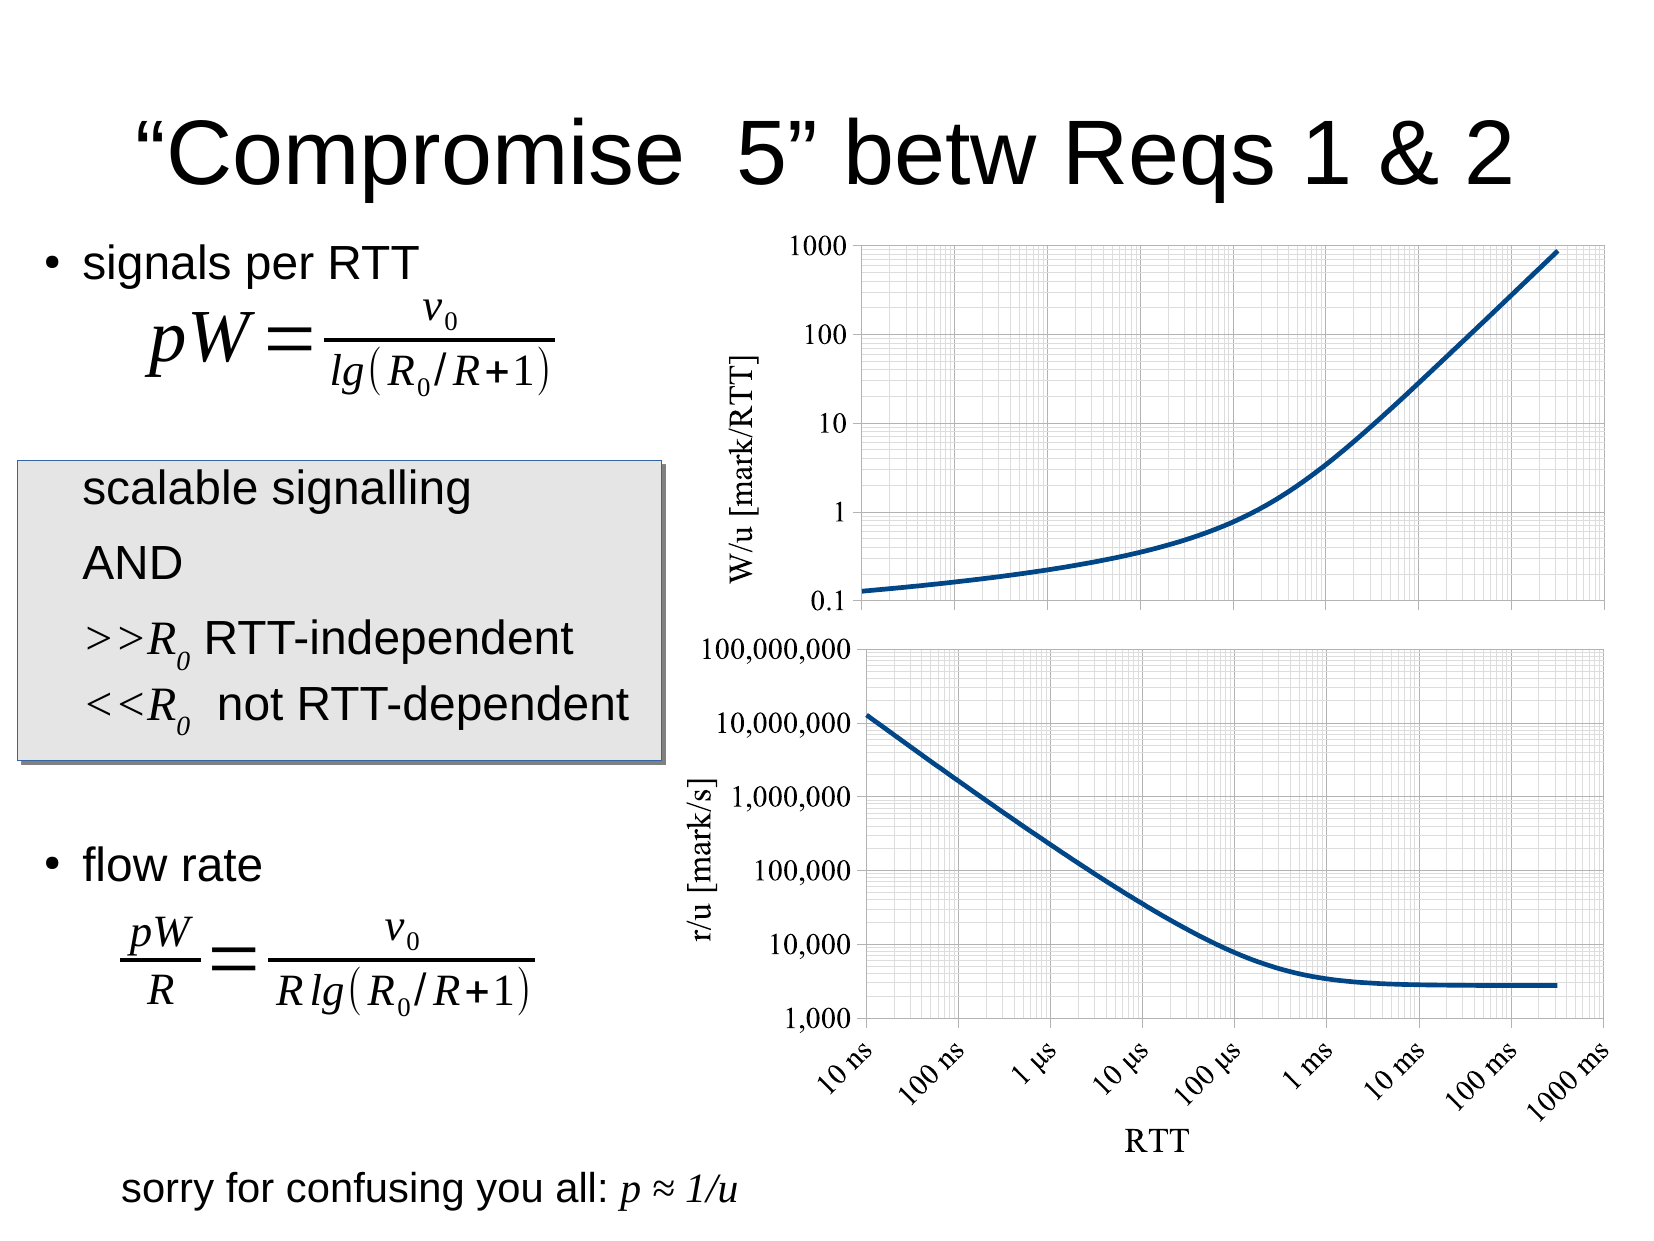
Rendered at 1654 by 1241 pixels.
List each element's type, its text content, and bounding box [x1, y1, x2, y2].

text_box [1312, 459, 1316, 469]
text_box [1011, 397, 1019, 423]
text_box [1234, 432, 1261, 436]
text_box [1092, 293, 1103, 307]
text_box [955, 437, 982, 442]
text_box [1577, 370, 1583, 380]
text_box [1298, 282, 1305, 292]
text_box [1556, 470, 1567, 485]
text_box [1027, 559, 1033, 570]
text_box [1475, 575, 1483, 600]
text_box [1011, 470, 1019, 485]
text_box [1382, 308, 1390, 334]
text_box [1092, 486, 1103, 512]
text_box [1262, 308, 1277, 334]
text_box [1317, 308, 1321, 334]
text_box [1419, 539, 1446, 547]
text_box [1113, 362, 1119, 369]
text_box [1326, 355, 1353, 361]
text_box [1048, 397, 1075, 423]
text_box [918, 443, 926, 449]
text_box [1405, 575, 1409, 600]
text_box [1278, 293, 1288, 307]
text_box [935, 539, 940, 547]
text_box [1556, 344, 1567, 348]
text_box [1491, 539, 1496, 547]
text_box [955, 282, 982, 292]
text_box [1540, 432, 1555, 436]
text_box [1169, 293, 1184, 307]
text_box [1326, 282, 1353, 292]
text_box [890, 432, 906, 436]
text_box [1289, 539, 1297, 547]
text_box [1584, 575, 1589, 600]
text_box [1229, 486, 1233, 512]
text_box [1326, 260, 1353, 265]
text_box [1584, 548, 1589, 558]
text_box [1584, 450, 1589, 458]
text_box [1382, 355, 1390, 361]
text_box [1048, 568, 1075, 574]
text_box [1092, 260, 1103, 265]
text_box [1234, 450, 1261, 458]
text_box [1354, 260, 1370, 265]
text_box [1447, 370, 1462, 380]
text_box [983, 266, 998, 272]
text_box [955, 355, 982, 361]
text_box [1512, 548, 1539, 558]
text_box [935, 559, 940, 574]
text_box [1034, 548, 1038, 558]
text_box [1317, 559, 1321, 574]
text_box [1475, 293, 1483, 307]
text_box [1312, 293, 1316, 307]
text_box [1590, 370, 1595, 380]
text_box [1132, 308, 1136, 334]
text_box [1262, 370, 1277, 380]
text_box [955, 486, 982, 512]
text_box [1399, 293, 1404, 307]
text_box [1213, 370, 1218, 380]
text_box [927, 355, 934, 361]
text_box [1475, 349, 1483, 354]
text_box [1317, 282, 1321, 292]
text_box [862, 575, 889, 588]
text_box [1234, 575, 1261, 600]
text_box [1234, 273, 1261, 281]
text_box [1475, 355, 1483, 361]
text_box [1568, 459, 1576, 469]
text_box [1512, 532, 1539, 538]
text_box [1556, 282, 1567, 292]
text_box [1410, 282, 1414, 292]
text_box [890, 293, 906, 307]
text_box [1104, 282, 1112, 292]
text_box [1011, 559, 1019, 572]
text_box [1011, 293, 1019, 307]
text_box [1169, 397, 1184, 423]
text_box [1289, 490, 1297, 512]
text_box [1213, 308, 1218, 334]
text_box [941, 470, 945, 485]
text_box [1577, 459, 1583, 469]
text_box [1371, 450, 1381, 458]
text_box [1556, 260, 1567, 265]
text_box [1213, 559, 1218, 574]
text_box [1027, 575, 1033, 600]
text_box [1206, 370, 1212, 380]
text_box [1011, 443, 1019, 449]
text_box [1219, 539, 1224, 547]
text_box [1113, 293, 1119, 307]
text_box [1126, 559, 1131, 574]
text_box [1020, 470, 1026, 485]
text_box [1391, 559, 1398, 574]
text_box [1584, 282, 1589, 292]
text_box [1512, 526, 1539, 531]
text_box [935, 450, 940, 458]
text_box [1577, 470, 1583, 485]
text_box [1584, 539, 1589, 547]
text_box [1600, 575, 1604, 600]
text_box [907, 282, 917, 292]
text_box [1169, 450, 1184, 458]
text_box [1410, 486, 1414, 512]
text_box [1289, 532, 1297, 538]
text_box [1463, 437, 1474, 442]
text_box [1326, 397, 1353, 423]
text_box [1020, 539, 1026, 547]
text_box [1213, 397, 1218, 423]
text_box [1126, 459, 1131, 469]
text_box [17, 460, 31, 761]
text_box [1568, 539, 1576, 547]
text_box [1185, 370, 1196, 380]
text_box [1371, 293, 1381, 307]
text_box [918, 470, 926, 485]
text_box [999, 355, 1010, 361]
text_box [1076, 308, 1091, 334]
text_box [1419, 370, 1427, 378]
text_box [1475, 437, 1483, 442]
text_box [1475, 450, 1483, 458]
text_box [1120, 397, 1125, 423]
text_box [1447, 437, 1462, 442]
text_box [1104, 273, 1112, 281]
text_box [1568, 362, 1576, 369]
text_box [1113, 397, 1119, 423]
text_box [862, 459, 889, 469]
text_box [1011, 526, 1019, 531]
text_box [1584, 559, 1589, 574]
text_box [1405, 470, 1409, 485]
text_box [1491, 559, 1496, 574]
text_box [1132, 470, 1136, 485]
text_box [955, 397, 982, 423]
text_box [1584, 486, 1589, 512]
text_box [1410, 548, 1414, 558]
text_box [1185, 443, 1196, 449]
text_box [999, 362, 1010, 369]
text_box [1039, 575, 1043, 600]
text_box [1197, 370, 1205, 380]
text_box [1317, 397, 1321, 423]
text_box [1141, 293, 1168, 307]
text_box [1169, 437, 1184, 442]
text_box [1371, 459, 1381, 469]
text_box [946, 548, 950, 558]
text_box [1104, 260, 1112, 265]
text_box [1039, 308, 1043, 334]
text_box [1141, 273, 1168, 281]
text_box [1371, 381, 1381, 396]
text_box [1132, 559, 1136, 574]
text_box [1185, 432, 1196, 436]
text_box [1590, 559, 1595, 574]
text_box [1141, 437, 1168, 442]
text_box [1229, 548, 1233, 558]
text_box [1391, 486, 1398, 512]
text_box [1410, 559, 1414, 574]
text_box [1326, 526, 1353, 531]
text_box [1169, 362, 1184, 369]
text_box [1371, 521, 1381, 525]
text_box [1076, 370, 1091, 380]
text_box [1491, 470, 1496, 485]
text_box [1185, 339, 1196, 343]
text_box [1391, 470, 1398, 485]
text_box [1092, 381, 1103, 396]
text_box [1447, 308, 1462, 334]
text_box [1278, 432, 1288, 436]
text_box [1491, 273, 1496, 281]
text_box [935, 459, 940, 469]
text_box [1556, 521, 1567, 525]
text_box [1092, 532, 1103, 538]
text_box [1104, 381, 1112, 396]
text_box [1540, 293, 1555, 307]
text_box [918, 293, 926, 307]
text_box [1371, 370, 1381, 380]
text_box [1169, 339, 1184, 343]
text_box [1568, 266, 1576, 272]
text_box [1278, 362, 1288, 369]
text_box [999, 397, 1010, 423]
text_box [1326, 381, 1353, 396]
text_box [1371, 349, 1381, 354]
text_box [946, 308, 950, 334]
text_box [1371, 539, 1381, 547]
text_box [1229, 370, 1233, 380]
text_box [1399, 539, 1404, 547]
text_box [1410, 575, 1414, 600]
text_box [1262, 539, 1277, 547]
text_box [1447, 559, 1462, 574]
text_box [1278, 370, 1288, 380]
text_box [1234, 370, 1261, 380]
text_box [1262, 437, 1277, 442]
text_box [1484, 470, 1490, 485]
text_box [1382, 414, 1390, 423]
text_box [1463, 266, 1474, 272]
text_box [1475, 548, 1483, 558]
text_box [1092, 349, 1103, 354]
text_box [1298, 443, 1305, 449]
text_box [1568, 381, 1576, 396]
text_box [1419, 308, 1446, 334]
text_box [1234, 548, 1261, 558]
text_box [1371, 308, 1381, 334]
text_box [1556, 432, 1567, 436]
text_box [1113, 282, 1119, 292]
text_box [1484, 381, 1490, 396]
text_box [1034, 470, 1038, 485]
text_box [1512, 450, 1539, 458]
text_box [1076, 548, 1091, 558]
text_box [1120, 381, 1125, 396]
text_box [1169, 355, 1184, 361]
text_box [907, 486, 917, 512]
text_box [907, 432, 917, 436]
text_box [1484, 282, 1490, 292]
text_box [983, 548, 998, 558]
text_box [1354, 397, 1370, 423]
text_box [1104, 470, 1112, 485]
text_box [927, 532, 934, 538]
text_box [1306, 282, 1311, 292]
text_box [1371, 526, 1381, 531]
text_box [1289, 355, 1297, 361]
text_box [1475, 559, 1483, 574]
text_box [1475, 370, 1483, 380]
text_box [1113, 308, 1119, 334]
text_box [1048, 370, 1075, 380]
text_box [1419, 293, 1446, 307]
text_box [1289, 362, 1297, 369]
text_box [983, 432, 998, 436]
text_box [1289, 548, 1297, 558]
text_box [983, 486, 998, 512]
text_box [983, 344, 998, 348]
text_box [1141, 532, 1168, 538]
text_box [1141, 548, 1168, 558]
text_box [1306, 548, 1311, 558]
text_box [1405, 282, 1409, 292]
text_box [955, 521, 982, 525]
text_box [1447, 532, 1462, 538]
text_box [1556, 459, 1567, 469]
text_box [1034, 575, 1038, 600]
text_box [1590, 273, 1595, 281]
text_box [890, 370, 906, 380]
text_box [1326, 266, 1353, 272]
text_box [1497, 309, 1502, 334]
text_box [1371, 397, 1381, 422]
text_box [1185, 308, 1196, 334]
text_box [1076, 575, 1091, 600]
text_box [1326, 575, 1353, 600]
text_box [1185, 532, 1196, 537]
text_box [1306, 381, 1311, 396]
text_box [1262, 459, 1277, 469]
text_box [1169, 260, 1184, 265]
text_box [1371, 282, 1381, 292]
text_box [1568, 355, 1576, 361]
text_box [1463, 308, 1474, 334]
text_box [862, 308, 889, 334]
text_box [1169, 548, 1184, 558]
text_box [1278, 575, 1288, 600]
text_box [1298, 362, 1305, 369]
text_box [1262, 559, 1277, 574]
text_box [1213, 273, 1218, 281]
text_box [1540, 459, 1555, 469]
text_box [918, 532, 926, 538]
text_box [1298, 273, 1305, 281]
text_box [1020, 370, 1026, 380]
text_box [1405, 548, 1409, 558]
text_box [1391, 370, 1398, 380]
text_box [1213, 381, 1218, 396]
text_box [1590, 397, 1595, 423]
text_box [1229, 575, 1233, 600]
text_box [1185, 273, 1196, 281]
text_box [1027, 362, 1033, 369]
text_box [1419, 575, 1446, 600]
text_box [927, 397, 934, 423]
text_box [1475, 459, 1483, 469]
text_box [1568, 397, 1576, 423]
text_box [1206, 559, 1212, 574]
text_box [1262, 450, 1277, 458]
text_box [1371, 548, 1381, 558]
text_box [1600, 308, 1604, 334]
text_box [1391, 575, 1398, 600]
text_box [1326, 273, 1353, 281]
text_box [1371, 273, 1381, 281]
text_box [1491, 370, 1496, 380]
text_box [1048, 381, 1075, 396]
text_box [1317, 381, 1321, 396]
text_box [1234, 260, 1261, 265]
text_box [1141, 349, 1168, 354]
text_box [1410, 459, 1414, 469]
text_box [862, 282, 889, 292]
text_box [1278, 496, 1288, 512]
text_box [1076, 566, 1091, 574]
text_box [1169, 526, 1184, 531]
text_box [1447, 260, 1462, 265]
text_box [1512, 559, 1539, 574]
text_box [862, 437, 889, 442]
text_box [1141, 470, 1168, 485]
text_box [1298, 486, 1305, 512]
text_box [1020, 486, 1026, 512]
text_box [1354, 470, 1370, 485]
text_box [1391, 450, 1398, 458]
text_box [1491, 575, 1496, 600]
text_box [941, 381, 945, 396]
text_box [927, 443, 934, 449]
text_box [1092, 266, 1103, 272]
text_box [1540, 282, 1555, 292]
text_box [935, 282, 940, 292]
text_box [1577, 548, 1583, 558]
text_box [983, 355, 998, 361]
text_box [1120, 308, 1125, 334]
text_box [1568, 450, 1576, 458]
text_box [1382, 459, 1390, 469]
chart [112, 900, 544, 1022]
text_box [1206, 548, 1212, 558]
text_box [907, 273, 917, 281]
text_box [1185, 397, 1196, 423]
text_box [1197, 260, 1205, 265]
text_box [1556, 397, 1567, 423]
text_box [1048, 293, 1075, 307]
text_box [1206, 362, 1212, 369]
text_box [1169, 532, 1184, 538]
text_box [1234, 532, 1261, 538]
text_box [1185, 575, 1196, 600]
text_box [1185, 344, 1196, 348]
text_box [1092, 563, 1103, 574]
text_box [1382, 539, 1390, 547]
text_box [941, 370, 945, 380]
text_box sorry for confusing you all: p ≈ 1/u [106, 1157, 780, 1226]
text_box [999, 381, 1010, 396]
text_box [983, 273, 998, 281]
text_box [862, 344, 889, 348]
text_box [1234, 539, 1261, 547]
text_box [1512, 266, 1537, 272]
text_box [1076, 339, 1091, 343]
text_box [1289, 370, 1297, 380]
text_box [1405, 381, 1409, 391]
text_box [1278, 443, 1288, 449]
text_box [1235, 521, 1261, 525]
text_box [1092, 521, 1103, 525]
text_box [1132, 381, 1136, 396]
text_box [1289, 526, 1297, 531]
text_box [1491, 397, 1496, 423]
text_box [1354, 344, 1370, 348]
text_box [890, 273, 906, 281]
text_box [1354, 349, 1370, 354]
text_box [1076, 459, 1091, 469]
text_box [1197, 539, 1205, 547]
text_box [918, 486, 926, 512]
text_box [1391, 381, 1398, 396]
text_box [1278, 339, 1288, 343]
text_box [1382, 381, 1390, 396]
text_box [1234, 293, 1261, 307]
text_box [946, 397, 950, 423]
text_box [1512, 575, 1539, 600]
text_box [1219, 282, 1224, 292]
text_box [1391, 548, 1398, 558]
text_box [1020, 576, 1026, 600]
text_box [941, 559, 945, 574]
text_box [1197, 349, 1205, 354]
text_box [1092, 370, 1103, 380]
text_box [983, 260, 998, 265]
text_box [1419, 437, 1446, 442]
text_box [1234, 526, 1261, 531]
text_box [1475, 539, 1483, 547]
text_box [1371, 355, 1381, 361]
text_box [1463, 548, 1474, 558]
text_box [1104, 532, 1112, 538]
text_box [1556, 339, 1567, 343]
text_box [1371, 362, 1381, 369]
text_box [1034, 397, 1038, 423]
text_box [1447, 470, 1462, 485]
text_box [862, 266, 889, 272]
text_box [999, 548, 1010, 558]
text_box [1568, 308, 1576, 334]
text_box [1011, 355, 1019, 361]
text_box [1463, 381, 1474, 396]
text_box [907, 589, 917, 600]
text_box [1289, 293, 1297, 307]
text_box [1503, 548, 1507, 558]
text_box [1039, 381, 1043, 396]
text_box [1229, 308, 1233, 334]
text_box [1197, 470, 1205, 485]
text_box [955, 308, 982, 334]
text_box [1419, 397, 1446, 423]
text_box [1298, 575, 1305, 600]
text_box [1262, 282, 1277, 292]
text_box [1278, 521, 1288, 525]
text_box [1463, 526, 1474, 531]
text_box [1011, 273, 1019, 281]
text_box [1219, 450, 1224, 458]
text_box [1104, 459, 1112, 469]
text_box [999, 437, 1010, 442]
text_box [1197, 575, 1205, 600]
text_box [1132, 459, 1136, 469]
text_box [955, 450, 982, 458]
text_box [1020, 308, 1026, 334]
text_box [1120, 450, 1125, 458]
text_box [1568, 526, 1576, 531]
text_box [890, 344, 906, 348]
text_box [1497, 539, 1502, 547]
text_box [1289, 470, 1297, 485]
text_box [1463, 486, 1474, 512]
text_box [1092, 437, 1103, 442]
text_box [1020, 559, 1026, 571]
text_box [1371, 532, 1381, 538]
text_box [1011, 486, 1019, 512]
text_box [1512, 260, 1539, 265]
text_box [1306, 486, 1311, 512]
text_box [1185, 349, 1196, 354]
text_box [1262, 532, 1277, 538]
text_box [1262, 344, 1277, 348]
text_box [1169, 470, 1184, 485]
text_box [1491, 293, 1496, 307]
text_box [890, 559, 906, 574]
text_box [1076, 526, 1091, 531]
text_box [1020, 362, 1026, 369]
text_box [1197, 450, 1205, 458]
text_box [1278, 459, 1288, 469]
text_box [1540, 381, 1555, 396]
text_box [1371, 260, 1381, 265]
text_box [1132, 486, 1136, 512]
text_box [1454, 349, 1462, 354]
text_box [941, 282, 945, 292]
text_box [1197, 459, 1205, 469]
text_box [1590, 486, 1595, 512]
text_box [1354, 273, 1370, 281]
text_box [1584, 470, 1589, 485]
text_box [1011, 381, 1019, 396]
text_box [890, 459, 906, 469]
text_box [1197, 486, 1205, 512]
text_box [1419, 548, 1446, 558]
text_box [1312, 370, 1316, 380]
text_box [1354, 450, 1370, 458]
text_box [1234, 486, 1261, 512]
text_box [1354, 575, 1370, 600]
text_box [1229, 470, 1233, 485]
text_box [1568, 273, 1576, 281]
text_box [1584, 381, 1589, 396]
text_box [1262, 273, 1277, 281]
text_box [1354, 459, 1370, 469]
text_box [983, 443, 998, 449]
text_box [1419, 521, 1446, 525]
text_box [1048, 539, 1075, 547]
text_box [1540, 548, 1555, 558]
text_box [941, 586, 945, 600]
text_box [999, 521, 1010, 525]
text_box [955, 266, 982, 272]
text_box [1206, 575, 1212, 600]
text_box [1104, 293, 1112, 307]
text_box [983, 282, 998, 292]
text_box [1540, 273, 1555, 281]
text_box [1354, 370, 1370, 380]
text_box [1306, 559, 1311, 574]
title “Compromise 5” betw Reqs 1 & 2 [82, 49, 1571, 257]
text_box [1556, 575, 1567, 600]
text_box [1382, 548, 1390, 558]
text_box [955, 432, 982, 436]
text_box [1577, 397, 1583, 423]
text_box [1382, 362, 1390, 369]
text_box [1197, 362, 1205, 369]
text_box [1206, 273, 1212, 281]
text_box [1491, 282, 1496, 292]
text_box [1584, 273, 1589, 281]
text_box [1141, 559, 1168, 574]
text_box [1048, 260, 1075, 265]
text_box [918, 575, 926, 583]
text_box [1475, 397, 1483, 423]
text_box [1512, 443, 1539, 449]
text_box [1590, 308, 1595, 334]
text_box [1262, 381, 1277, 396]
text_box [1568, 260, 1576, 265]
text_box [1141, 282, 1168, 292]
text_box [1540, 559, 1555, 574]
text_box [1120, 539, 1125, 547]
text_box [1484, 362, 1490, 369]
text_box [1141, 575, 1168, 600]
text_box [918, 370, 926, 380]
text_box [1113, 273, 1119, 281]
text_box [918, 355, 926, 361]
text_box [1475, 266, 1483, 272]
text_box [1076, 432, 1091, 436]
text_box [1229, 459, 1233, 469]
text_box [1317, 486, 1321, 512]
text_box [907, 532, 917, 538]
text_box [1113, 370, 1119, 380]
text_box [1463, 432, 1474, 436]
text_box [1034, 381, 1038, 396]
text_box [1556, 539, 1567, 547]
text_box [1577, 362, 1583, 369]
text_box [1011, 450, 1019, 458]
text_box [1020, 293, 1026, 307]
text_box [1512, 282, 1520, 290]
text_box [1039, 282, 1043, 292]
text_box [862, 470, 889, 485]
text_box [1298, 548, 1305, 558]
text_box [1076, 355, 1091, 361]
text_box [1312, 575, 1316, 600]
text_box [1463, 397, 1474, 423]
text_box [1298, 539, 1305, 547]
text_box [862, 539, 889, 547]
text_box [999, 293, 1010, 307]
text_box [1076, 443, 1091, 449]
text_box [1185, 355, 1196, 361]
text_box [1410, 397, 1414, 423]
text_box [1556, 437, 1567, 442]
text_box [927, 381, 934, 396]
text_box [1278, 548, 1288, 558]
text_box [1382, 559, 1390, 574]
text_box [1141, 339, 1168, 343]
text_box [1399, 459, 1404, 469]
text_box [862, 432, 889, 436]
text_box [907, 355, 917, 361]
text_box [1298, 459, 1305, 469]
text_box [1399, 282, 1404, 292]
text_box [955, 260, 982, 265]
text_box [1169, 575, 1184, 600]
text_box [999, 266, 1010, 272]
text_box [1391, 266, 1398, 272]
text_box [862, 532, 889, 538]
text_box [862, 559, 889, 574]
text_box [1048, 349, 1075, 354]
text_box [935, 293, 940, 307]
text_box [927, 266, 934, 272]
text_box [1185, 459, 1196, 469]
text_box [935, 486, 940, 512]
text_box [1512, 362, 1539, 369]
text_box [1120, 293, 1125, 307]
text_box [1463, 532, 1474, 538]
text_box [1219, 308, 1224, 334]
text_box [935, 370, 940, 380]
text_box [1354, 282, 1370, 292]
text_box [1419, 559, 1446, 574]
text_box [1104, 562, 1112, 574]
text_box [890, 590, 906, 600]
text_box [935, 470, 940, 485]
text_box [1048, 575, 1075, 600]
text_box [1503, 559, 1507, 574]
text_box [1512, 539, 1539, 547]
text_box [1289, 397, 1297, 423]
text_box [1577, 308, 1583, 334]
text_box [1039, 548, 1043, 558]
text_box [1298, 397, 1305, 423]
text_box [890, 355, 906, 361]
text_box [862, 397, 889, 423]
text_box [935, 381, 940, 396]
text_box [1568, 293, 1576, 307]
text_box [1512, 349, 1539, 354]
text_box [1278, 273, 1288, 281]
text_box [1169, 486, 1184, 512]
text_box [983, 339, 998, 343]
text_box [862, 362, 889, 369]
text_box [1475, 532, 1483, 538]
text_box [1399, 381, 1404, 396]
text_box [1326, 532, 1353, 538]
text_box [1219, 559, 1224, 574]
text_box [1540, 526, 1555, 531]
text_box [1092, 470, 1103, 485]
text_box [927, 559, 934, 574]
text_box [1126, 381, 1131, 396]
text_box [1512, 273, 1530, 281]
text_box [1447, 381, 1462, 396]
text_box [862, 355, 889, 361]
text_box [1206, 381, 1212, 396]
text_box [1169, 273, 1184, 281]
text_box [999, 450, 1010, 458]
text_box [1512, 397, 1539, 423]
text_box [1034, 459, 1038, 469]
text_box [1104, 349, 1112, 354]
text_box [1076, 437, 1091, 442]
text_box [1447, 432, 1462, 436]
text_box [1229, 293, 1233, 307]
text_box [1278, 381, 1288, 396]
text_box [1577, 486, 1583, 512]
text_box [1020, 282, 1026, 292]
text_box [999, 578, 1010, 600]
text_box [1540, 362, 1555, 369]
text_box [1185, 282, 1196, 292]
text_box [1484, 273, 1490, 281]
text_box [1491, 459, 1496, 469]
text_box [983, 526, 998, 531]
text_box [955, 539, 982, 547]
text_box [1354, 548, 1370, 558]
text_box [890, 521, 906, 525]
text_box [1512, 355, 1539, 361]
text_box [935, 308, 940, 334]
text_box [935, 587, 940, 600]
text_box [1590, 293, 1595, 307]
text_box [935, 548, 940, 558]
text_box [1556, 548, 1567, 558]
text_box [1556, 559, 1567, 574]
text_box [1371, 486, 1381, 512]
text_box [1419, 282, 1446, 292]
text_box [1326, 370, 1353, 380]
text_box [1011, 459, 1019, 469]
text_box [1410, 470, 1414, 485]
text_box [955, 362, 982, 369]
text_box [1229, 559, 1233, 574]
text_box [1371, 339, 1381, 343]
text_box [1234, 266, 1261, 272]
text_box [1126, 308, 1131, 334]
text_box [1503, 486, 1507, 512]
text_box [983, 349, 998, 354]
text_box [1484, 539, 1490, 547]
text_box [1382, 273, 1390, 281]
text_box [1213, 470, 1218, 485]
text_box [1497, 486, 1502, 512]
text_box [1556, 450, 1567, 458]
text_box [1141, 397, 1168, 423]
text_box [1556, 308, 1567, 334]
text_box [1556, 526, 1567, 531]
text_box [1048, 459, 1075, 469]
text_box [1011, 349, 1019, 354]
text_box [1169, 443, 1184, 449]
text_box [1326, 362, 1353, 369]
text_box [1120, 370, 1125, 380]
text_box [1600, 381, 1604, 396]
text_box [1382, 532, 1390, 538]
text_box [999, 443, 1010, 449]
text_box [941, 308, 945, 334]
text_box [1399, 370, 1404, 380]
text_box [1447, 459, 1462, 469]
text_box [1289, 266, 1297, 272]
text_box [1497, 381, 1502, 396]
text_box [927, 308, 934, 334]
text_box [907, 370, 917, 380]
text_box [1206, 450, 1212, 458]
text_box [1577, 539, 1583, 547]
text_box [1371, 470, 1381, 485]
text_box [1391, 443, 1398, 449]
text_box [907, 349, 917, 354]
text_box [1512, 370, 1539, 380]
text_box [1419, 266, 1446, 272]
text_box [1531, 274, 1539, 281]
text_box [999, 273, 1010, 281]
text_box [1512, 293, 1539, 307]
text_box [1206, 459, 1212, 469]
text_box [1027, 293, 1033, 307]
text_box [1027, 370, 1033, 380]
text_box [1577, 273, 1583, 281]
text_box [1289, 450, 1297, 458]
text_box [1540, 575, 1555, 600]
text_box [1503, 470, 1507, 485]
text_box [890, 532, 906, 538]
text_box [1120, 559, 1125, 574]
text_box [1447, 362, 1462, 369]
text_box [999, 260, 1010, 265]
text_box [983, 308, 998, 334]
text_box [1104, 355, 1112, 361]
text_box [1011, 260, 1019, 265]
text_box [1463, 450, 1474, 458]
text_box [935, 397, 940, 423]
text_box [1419, 526, 1446, 531]
text_box [1113, 560, 1119, 574]
text_box [1289, 559, 1297, 574]
text_box [907, 526, 917, 531]
text_box [1048, 470, 1075, 485]
text_box [1497, 470, 1502, 485]
text_box [1512, 486, 1539, 512]
text_box [946, 293, 950, 307]
text_box [1219, 293, 1224, 307]
text_box [1556, 266, 1567, 272]
text_box [1262, 355, 1277, 361]
text_box [918, 450, 926, 458]
text_box [1039, 486, 1043, 512]
text_box [1512, 344, 1539, 348]
text_box [1039, 293, 1043, 307]
text_box [1262, 266, 1277, 272]
text_box [1185, 437, 1196, 442]
text_box [918, 282, 926, 292]
text_box [1463, 370, 1474, 380]
text_box [999, 349, 1010, 354]
text_box [1185, 260, 1196, 265]
text_box [983, 381, 998, 396]
text_box [1126, 293, 1131, 307]
text_box [1371, 266, 1381, 272]
text_box [1491, 548, 1496, 558]
text_box [999, 370, 1010, 380]
text_box [1556, 532, 1567, 538]
text_box [1463, 443, 1474, 449]
text_box [955, 582, 982, 600]
text_box [1590, 282, 1595, 292]
text_box [1382, 526, 1390, 531]
text_box [1382, 470, 1390, 485]
text_box [918, 349, 926, 354]
text_box [1197, 381, 1205, 396]
text_box [1141, 266, 1168, 272]
text_box [890, 381, 906, 396]
text_box [1048, 344, 1075, 348]
text_box [1048, 486, 1075, 512]
text_box [1027, 282, 1033, 292]
text_box [1234, 362, 1261, 369]
text_box [1092, 282, 1103, 292]
text_box [1354, 266, 1370, 272]
text_box [1317, 548, 1321, 558]
text_box [907, 381, 917, 396]
text_box [1556, 293, 1567, 307]
text_box [918, 539, 926, 547]
text_box [946, 586, 950, 600]
text_box [983, 437, 998, 442]
text_box [1503, 370, 1507, 380]
text_box [1354, 526, 1370, 531]
text_box [955, 575, 982, 579]
text_box [1590, 381, 1595, 396]
text_box [1568, 370, 1576, 380]
text_box [1326, 486, 1353, 512]
text_box [918, 362, 926, 369]
text_box [1463, 521, 1474, 525]
text_box [1141, 260, 1168, 265]
text_box [1463, 355, 1474, 361]
list signals per RTT scalable signalling AND >>R0 RTT-independent <<R0 not RTT-dependent flow rate [31, 236, 693, 898]
text_box [1326, 339, 1353, 343]
text_box [1399, 470, 1404, 485]
text_box [1317, 575, 1321, 600]
text_box [1011, 362, 1019, 369]
text_box [1410, 308, 1414, 334]
text_box [1076, 266, 1091, 272]
text_box [1475, 486, 1483, 512]
text_box [999, 432, 1010, 436]
text_box [1278, 450, 1288, 458]
text_box [1262, 503, 1277, 512]
text_box [1540, 397, 1555, 423]
text_box [1039, 459, 1043, 469]
text_box [955, 273, 982, 281]
text_box [1312, 381, 1316, 396]
text_box [918, 559, 926, 574]
text_box [1011, 282, 1019, 292]
text_box [1541, 266, 1555, 272]
text_box [1076, 532, 1091, 538]
text_box [1484, 397, 1490, 423]
text_box [1141, 539, 1168, 547]
text_box [999, 339, 1010, 343]
text_box [1447, 339, 1460, 343]
text_box [955, 526, 982, 531]
text_box [1584, 397, 1589, 423]
text_box [1011, 548, 1019, 558]
text_box [918, 588, 926, 600]
text_box [1391, 308, 1398, 334]
text_box [1419, 349, 1446, 354]
text_box [1020, 381, 1026, 396]
text_box [983, 397, 998, 423]
text_box [890, 266, 906, 272]
text_box [1497, 459, 1502, 469]
text_box [1289, 308, 1297, 334]
text_box [1556, 349, 1567, 354]
text_box [1475, 381, 1483, 396]
text_box [983, 521, 998, 525]
text_box [1326, 470, 1353, 485]
text_box [1185, 470, 1196, 485]
text_box [1141, 362, 1168, 369]
text_box [1312, 308, 1316, 334]
text_box [1382, 450, 1390, 458]
text_box [1126, 282, 1131, 292]
text_box [1326, 443, 1347, 449]
text_box [1568, 532, 1576, 538]
text_box [1503, 459, 1507, 469]
text_box [1503, 397, 1507, 423]
text_box [1391, 397, 1398, 404]
text_box [1278, 526, 1288, 531]
text_box [1185, 526, 1196, 531]
text_box [1326, 539, 1353, 547]
text_box [941, 548, 945, 558]
text_box [1206, 539, 1212, 547]
text_box [918, 260, 926, 265]
text_box [918, 273, 926, 281]
text_box [1206, 293, 1212, 307]
text_box [1447, 521, 1462, 525]
text_box [1447, 526, 1462, 531]
text_box [1419, 355, 1443, 361]
text_box [890, 443, 906, 449]
text_box [1229, 282, 1233, 292]
text_box [1556, 273, 1567, 281]
text_box [1104, 575, 1112, 600]
text_box [1484, 320, 1490, 334]
text_box [1540, 486, 1555, 512]
text_box [1298, 559, 1305, 574]
text_box [1427, 370, 1446, 380]
text_box [1540, 308, 1555, 334]
text_box [983, 580, 998, 600]
text_box [1104, 362, 1112, 369]
text_box [1132, 293, 1136, 307]
text_box [1219, 470, 1224, 485]
text_box [1399, 559, 1404, 574]
text_box [1126, 539, 1131, 547]
text_box [1556, 381, 1567, 396]
text_box [1278, 355, 1288, 361]
text_box [1219, 370, 1224, 380]
text_box [1447, 266, 1462, 272]
text_box [907, 559, 917, 574]
text_box [1512, 339, 1539, 343]
text_box [862, 339, 889, 343]
text_box [1354, 362, 1370, 369]
text_box [1034, 282, 1038, 292]
text_box [1399, 486, 1404, 512]
text_box [1197, 397, 1205, 423]
text_box [1382, 282, 1390, 292]
text_box [1503, 381, 1507, 396]
text_box [1048, 339, 1075, 343]
text_box [1048, 450, 1075, 458]
text_box [1027, 308, 1033, 334]
text_box [1278, 532, 1288, 538]
text_box [1262, 575, 1277, 600]
text_box [1185, 486, 1196, 512]
text_box [927, 486, 934, 512]
text_box [1048, 521, 1075, 525]
text_box [1391, 407, 1398, 423]
text_box [955, 459, 982, 469]
text_box [1382, 370, 1390, 380]
text_box [1497, 559, 1502, 574]
text_box [1141, 381, 1168, 396]
text_box [1600, 459, 1604, 469]
text_box [1354, 381, 1370, 396]
text_box [1234, 470, 1261, 485]
text_box [941, 486, 945, 512]
text_box [1120, 486, 1125, 512]
text_box [1120, 470, 1125, 485]
text_box [1219, 273, 1224, 281]
text_box [1104, 308, 1112, 334]
text_box [983, 459, 998, 469]
text_box [1034, 370, 1038, 380]
text_box [1132, 282, 1136, 292]
text_box [1289, 443, 1297, 449]
text_box [1600, 282, 1604, 292]
text_box [1197, 266, 1205, 272]
text_box [1113, 381, 1119, 396]
text_box [1475, 273, 1483, 281]
text_box [1092, 273, 1103, 281]
text_box [1463, 273, 1474, 281]
text_box [1475, 443, 1483, 449]
text_box [1213, 459, 1218, 469]
text_box [983, 559, 998, 574]
text_box [1278, 539, 1288, 547]
text_box [1092, 548, 1103, 558]
text_box [1577, 282, 1583, 292]
text_box [907, 344, 917, 348]
text_box [1484, 293, 1490, 307]
text_box [890, 397, 906, 423]
text_box [1391, 355, 1398, 361]
text_box [1092, 539, 1103, 547]
text_box [927, 450, 934, 458]
text_box [1419, 362, 1436, 369]
text_box [1382, 443, 1390, 449]
text_box [1497, 282, 1502, 292]
text_box [1600, 548, 1604, 558]
text_box [1020, 450, 1026, 458]
text_box [1289, 273, 1297, 281]
text_box [1076, 260, 1091, 265]
text_box [1577, 559, 1583, 574]
text_box [1229, 381, 1233, 396]
text_box [1340, 450, 1353, 458]
text_box [1419, 339, 1446, 343]
text_box [1197, 443, 1205, 449]
text_box [1141, 355, 1168, 361]
text_box [1410, 293, 1414, 307]
text_box [1213, 282, 1218, 292]
chart [135, 280, 564, 402]
text_box [1197, 273, 1205, 281]
text_box [907, 293, 917, 307]
text_box [918, 397, 926, 423]
text_box [1076, 397, 1091, 423]
text_box [862, 443, 889, 449]
text_box [955, 339, 982, 343]
text_box [1120, 575, 1125, 600]
text_box [1185, 521, 1196, 525]
text_box [1463, 470, 1474, 485]
text_box [1512, 308, 1539, 334]
text_box [918, 381, 926, 396]
text_box [1126, 486, 1131, 512]
text_box [1011, 266, 1019, 272]
text_box [955, 559, 982, 574]
text_box [1512, 470, 1539, 485]
text_box [1382, 575, 1390, 600]
text_box [1475, 282, 1483, 292]
text_box [1076, 450, 1091, 458]
text_box [1540, 349, 1555, 354]
text_box [1405, 397, 1409, 423]
text_box [907, 397, 917, 423]
text_box [1419, 450, 1446, 458]
text_box [1306, 397, 1311, 423]
text_box [907, 339, 917, 343]
text_box [1104, 397, 1112, 423]
text_box [1447, 548, 1462, 558]
text_box [1577, 450, 1583, 458]
text_box [1326, 432, 1353, 436]
text_box [1600, 370, 1604, 380]
text_box [1317, 473, 1321, 485]
text_box [1126, 575, 1131, 600]
text_box [946, 381, 950, 396]
text_box [1298, 470, 1305, 481]
text_box [1476, 327, 1483, 334]
text_box [1034, 486, 1038, 512]
text_box [1419, 532, 1446, 538]
text_box [1568, 443, 1576, 449]
text_box [1354, 486, 1370, 512]
text_box [1540, 443, 1555, 449]
text_box [1185, 266, 1196, 272]
text_box [1326, 450, 1339, 458]
text_box [1113, 486, 1119, 512]
text_box [1298, 381, 1305, 396]
text_box [1354, 308, 1370, 334]
text_box [1197, 559, 1205, 574]
text_box [1577, 381, 1583, 396]
text_box [1039, 397, 1043, 423]
text_box [1491, 315, 1496, 334]
text_box [1382, 293, 1390, 307]
text_box [1326, 548, 1353, 558]
text_box [1484, 559, 1490, 574]
text_box [946, 486, 950, 512]
text_box [983, 450, 998, 458]
text_box [1600, 486, 1604, 512]
text_box [1104, 526, 1112, 531]
text_box [1213, 486, 1218, 512]
text_box [1034, 293, 1038, 307]
text_box [1447, 273, 1462, 281]
text_box [1027, 459, 1033, 469]
text_box [1503, 308, 1507, 334]
text_box [1540, 521, 1555, 525]
text_box [927, 587, 934, 600]
text_box [955, 532, 982, 538]
text_box [907, 362, 917, 369]
text_box [1169, 521, 1184, 525]
text_box [1027, 273, 1033, 281]
text_box [1289, 459, 1297, 469]
text_box [1197, 293, 1205, 307]
text_box [1027, 539, 1033, 547]
text_box [1213, 450, 1218, 458]
text_box [1298, 308, 1305, 334]
text_box [1169, 370, 1184, 380]
text_box [1169, 559, 1184, 574]
text_box [1027, 486, 1033, 512]
text_box [1234, 355, 1261, 361]
text_box [1185, 293, 1196, 307]
text_box [1113, 539, 1119, 547]
text_box [1197, 548, 1205, 558]
text_box [1278, 282, 1288, 292]
text_box [1185, 540, 1196, 547]
text_box [1463, 362, 1474, 369]
text_box [955, 349, 982, 354]
text_box [1497, 273, 1502, 281]
text_box [1503, 282, 1507, 292]
text_box [1354, 443, 1370, 449]
text_box [946, 559, 950, 574]
text_box [1306, 293, 1311, 307]
text_box [1463, 575, 1474, 600]
text_box [1556, 370, 1567, 380]
text_box [907, 539, 917, 547]
text_box [1289, 575, 1297, 600]
text_box [955, 443, 982, 449]
text_box [907, 459, 917, 469]
text_box [1463, 260, 1474, 265]
text_box [1011, 539, 1019, 547]
text_box [1092, 526, 1103, 531]
text_box [1234, 339, 1261, 343]
text_box [1298, 370, 1305, 380]
text_box [999, 282, 1010, 292]
text_box [890, 575, 906, 586]
text_box [1556, 355, 1567, 361]
text_box [1169, 282, 1184, 292]
text_box [1104, 443, 1112, 449]
text_box [1326, 521, 1353, 525]
text_box [1497, 397, 1502, 423]
text_box [890, 470, 906, 485]
text_box [1556, 486, 1567, 512]
text_box [1120, 459, 1125, 469]
text_box [1447, 293, 1462, 307]
text_box [1326, 308, 1353, 334]
text_box [1027, 450, 1033, 458]
text_box [1317, 293, 1321, 307]
text_box [1447, 539, 1462, 547]
text_box [1540, 370, 1555, 380]
text_box [1169, 344, 1184, 348]
text_box [1020, 273, 1026, 281]
text_box [1391, 539, 1398, 547]
text_box [1262, 349, 1277, 354]
text_box [1497, 575, 1502, 600]
text_box [1463, 559, 1474, 574]
text_box [1048, 282, 1075, 292]
text_box [1289, 381, 1297, 396]
text_box [1568, 575, 1576, 600]
text_box [1234, 459, 1261, 469]
text_box [907, 266, 917, 272]
text_box [1234, 381, 1261, 396]
text_box [1262, 260, 1277, 265]
text_box [1278, 486, 1288, 494]
text_box [1540, 437, 1555, 442]
text_box [1419, 443, 1446, 449]
text_box [1185, 559, 1196, 574]
text_box [1278, 344, 1288, 348]
text_box [1104, 450, 1112, 458]
text_box [1011, 370, 1019, 380]
text_box [1484, 486, 1490, 512]
text_box [1132, 575, 1136, 600]
text_box [1410, 370, 1414, 380]
text_box [1405, 486, 1409, 512]
text_box [1278, 397, 1288, 423]
text_box [1141, 443, 1168, 449]
text_box [1484, 575, 1490, 600]
text_box [1092, 450, 1103, 458]
text_box [999, 470, 1010, 485]
text_box [999, 459, 1010, 469]
text_box [862, 381, 889, 396]
text_box [862, 349, 889, 354]
text_box [1399, 308, 1404, 334]
text_box [935, 273, 940, 281]
text_box [1371, 432, 1381, 436]
text_box [1540, 450, 1555, 458]
text_box [890, 486, 906, 512]
text_box [1312, 559, 1316, 574]
text_box [1391, 459, 1398, 469]
text_box [1120, 273, 1125, 281]
text_box [1092, 355, 1103, 361]
text_box [1141, 344, 1168, 348]
text_box [1354, 293, 1370, 307]
text_box [1141, 526, 1168, 531]
text_box [1262, 339, 1277, 343]
text_box [1326, 344, 1353, 348]
text_box [1027, 397, 1033, 423]
text_box [1076, 470, 1091, 485]
text_box [1306, 308, 1311, 334]
text_box [1076, 362, 1091, 369]
text_box [1540, 355, 1555, 361]
text_box [1584, 370, 1589, 380]
text_box [1092, 397, 1103, 423]
text_box [1512, 459, 1539, 469]
text_box [1463, 344, 1474, 348]
text_box [1197, 526, 1205, 531]
text_box [1076, 349, 1091, 354]
text_box [1447, 282, 1462, 292]
text_box [1169, 308, 1184, 334]
text_box [927, 539, 934, 547]
text_box [1463, 539, 1474, 547]
text_box [1512, 432, 1539, 436]
text_box [1447, 443, 1462, 449]
text_box [1568, 486, 1576, 512]
text_box [1104, 486, 1112, 512]
text_box [1391, 273, 1398, 281]
text_box [1405, 459, 1409, 469]
text_box [1405, 293, 1409, 307]
text_box [1371, 437, 1381, 442]
text_box [1326, 293, 1353, 307]
text_box [1092, 575, 1103, 600]
text_box [1382, 486, 1390, 512]
text_box [1048, 559, 1075, 567]
text_box [1512, 381, 1539, 396]
text_box [1382, 437, 1390, 442]
text_box [1491, 381, 1496, 396]
text_box [1104, 266, 1112, 272]
text_box [918, 437, 926, 442]
text_box [918, 308, 926, 334]
text_box [890, 450, 906, 458]
text_box [1447, 355, 1462, 361]
text_box [862, 370, 889, 380]
text_box [1092, 339, 1103, 343]
text_box [1048, 532, 1075, 538]
text_box [1540, 339, 1555, 343]
text_box [1503, 575, 1507, 600]
text_box [890, 349, 906, 354]
text_box [927, 362, 934, 369]
text_box [1048, 308, 1075, 334]
text_box [1126, 450, 1131, 458]
text_box [1141, 486, 1168, 512]
text_box [1048, 432, 1075, 436]
text_box [1447, 450, 1462, 458]
text_box [1382, 266, 1390, 272]
text_box [1463, 349, 1474, 354]
text_box [1497, 293, 1502, 304]
text_box [1020, 397, 1026, 423]
text_box [1584, 293, 1589, 307]
text_box [983, 293, 998, 307]
text_box [1306, 450, 1311, 458]
text_box [1312, 397, 1316, 423]
text_box [1371, 575, 1381, 600]
text_box [1568, 548, 1576, 558]
text_box [1092, 344, 1103, 348]
text_box [1092, 432, 1103, 436]
text_box [862, 293, 889, 307]
text_box [907, 575, 917, 584]
text_box [1439, 362, 1446, 369]
text_box [1197, 308, 1205, 334]
text_box [1419, 381, 1446, 396]
text_box [1475, 260, 1483, 265]
text_box [1289, 437, 1297, 442]
text_box [1011, 577, 1019, 600]
text_box [927, 293, 934, 307]
text_box [1076, 273, 1091, 281]
text_box [907, 260, 917, 265]
text_box [1447, 397, 1462, 423]
text_box [1312, 548, 1316, 558]
text_box [1027, 470, 1033, 485]
text_box [1104, 437, 1112, 442]
text_box [1104, 539, 1112, 547]
text_box [1540, 532, 1555, 538]
text_box [927, 370, 934, 380]
text_box [946, 459, 950, 469]
text_box [1076, 521, 1091, 525]
text_box [983, 362, 998, 369]
text_box [1371, 443, 1381, 449]
text_box [1568, 470, 1576, 485]
text_box [1317, 370, 1321, 380]
text_box [1185, 450, 1196, 458]
text_box [1405, 308, 1409, 334]
text_box [1076, 539, 1091, 547]
text_box [1584, 308, 1589, 334]
text_box [1213, 539, 1218, 547]
text_box [1132, 397, 1136, 423]
text_box [1540, 539, 1555, 547]
text_box [1289, 282, 1297, 292]
text_box [1169, 381, 1184, 396]
text_box [1491, 450, 1496, 458]
text_box [1312, 282, 1316, 292]
text_box [1405, 559, 1409, 574]
text_box [1354, 521, 1370, 525]
text_box [1278, 260, 1288, 265]
text_box [1278, 437, 1288, 442]
text_box [1262, 397, 1277, 423]
text_box [918, 266, 926, 272]
text_box [1197, 355, 1205, 361]
text_box [1104, 370, 1112, 380]
text_box [1540, 470, 1555, 485]
text_box [983, 370, 998, 380]
text_box [1048, 548, 1075, 558]
text_box [1234, 437, 1261, 442]
text_box [1169, 432, 1184, 436]
text_box [1132, 370, 1136, 380]
text_box [1076, 486, 1091, 512]
text_box [890, 548, 906, 558]
text_box [1206, 470, 1212, 485]
text_box [1076, 282, 1091, 292]
text_box [1011, 437, 1019, 442]
text_box [1497, 370, 1502, 380]
text_box [862, 526, 889, 531]
text_box [983, 539, 998, 547]
text_box [1568, 437, 1576, 442]
text_box [1600, 397, 1604, 423]
text_box [1306, 370, 1311, 380]
text_box [1298, 293, 1305, 307]
text_box [1484, 450, 1490, 458]
text_box [999, 539, 1010, 547]
text_box [907, 521, 917, 525]
text_box [1206, 486, 1212, 512]
text_box [1419, 273, 1446, 281]
text_box [1306, 273, 1311, 281]
text_box [907, 308, 917, 334]
text_box [1382, 349, 1390, 354]
text_box [862, 260, 889, 265]
text_box [955, 548, 982, 558]
text_box [1213, 548, 1218, 558]
text_box [999, 486, 1010, 512]
text_box [1048, 273, 1075, 281]
text_box [862, 592, 889, 600]
text_box [1354, 355, 1370, 361]
text_box [1298, 266, 1305, 272]
text_box [1391, 362, 1398, 369]
text_box [927, 575, 934, 582]
text_box [1399, 401, 1404, 423]
text_box [918, 526, 926, 531]
text_box [955, 344, 982, 348]
text_box [1197, 282, 1205, 292]
text_box [999, 532, 1010, 538]
text_box [1399, 273, 1404, 281]
text_box [1113, 470, 1119, 485]
text_box [1278, 559, 1288, 574]
text_box [1206, 282, 1212, 292]
text_box [1213, 575, 1218, 600]
text_box [1092, 308, 1103, 334]
text_box [1120, 282, 1125, 292]
text_box [1092, 443, 1103, 449]
text_box [1197, 437, 1205, 442]
text_box [890, 539, 906, 547]
text_box [1126, 397, 1131, 423]
text_box [1020, 459, 1026, 469]
text_box [946, 282, 950, 292]
text_box [1590, 470, 1595, 485]
text_box [1234, 282, 1261, 292]
text_box [1011, 308, 1019, 334]
text_box [1590, 539, 1595, 547]
text_box [1590, 575, 1595, 600]
text_box [1027, 381, 1033, 396]
text_box [1475, 526, 1483, 531]
text_box [941, 397, 945, 423]
text_box [927, 459, 934, 469]
text_box [1027, 548, 1033, 558]
text_box [955, 370, 982, 380]
text_box [1039, 370, 1043, 380]
text_box [1577, 575, 1583, 600]
text_box [983, 532, 998, 538]
text_box [1278, 470, 1288, 485]
text_box [1126, 273, 1131, 281]
text_box [1092, 459, 1103, 469]
text_box [1262, 362, 1277, 369]
text_box [1475, 308, 1483, 325]
text_box [1463, 459, 1474, 469]
text_box [946, 470, 950, 485]
text_box [907, 450, 917, 458]
text_box [907, 548, 917, 558]
text_box [1584, 459, 1589, 469]
text_box [1141, 450, 1168, 458]
text_box [1306, 575, 1311, 600]
text_box [1141, 432, 1168, 436]
text_box [1484, 548, 1490, 558]
text_box [1371, 559, 1381, 574]
text_box [1234, 349, 1261, 354]
text_box [1219, 548, 1224, 558]
text_box [1391, 532, 1398, 538]
text_box [1306, 539, 1311, 547]
text_box [1113, 575, 1119, 600]
text_box [1141, 521, 1168, 525]
text_box [1048, 443, 1075, 449]
text_box [1234, 344, 1261, 348]
text_box [1141, 459, 1168, 469]
text_box [927, 548, 934, 558]
text_box [1399, 575, 1404, 600]
text_box [1491, 486, 1496, 512]
text_box [1289, 260, 1297, 265]
text_box [1419, 470, 1446, 485]
text_box [1306, 459, 1311, 469]
text_box [1556, 362, 1567, 369]
text_box [862, 548, 889, 558]
text_box [1399, 450, 1404, 458]
text_box [1020, 548, 1026, 558]
text_box [1262, 432, 1277, 436]
text_box [862, 273, 889, 281]
text_box [1475, 362, 1483, 369]
text_box [918, 459, 926, 469]
text_box [1076, 293, 1091, 307]
text_box [1169, 459, 1184, 469]
text_box [1419, 344, 1446, 348]
text_box [1447, 575, 1462, 600]
text_box [927, 470, 934, 485]
text_box [999, 308, 1010, 334]
text_box [1600, 470, 1604, 485]
text_box [1371, 344, 1381, 348]
text_box [1484, 370, 1490, 380]
text_box [1141, 370, 1168, 380]
text_box [1011, 532, 1019, 538]
text_box [1484, 459, 1490, 469]
text_box [1185, 362, 1196, 369]
text_box [1262, 521, 1277, 525]
text_box [1391, 293, 1398, 307]
text_box [1169, 266, 1184, 272]
text_box [1048, 362, 1075, 369]
text_box [1076, 344, 1091, 348]
text_box [1399, 548, 1404, 558]
text_box [1312, 486, 1316, 512]
text_box [862, 450, 889, 458]
text_box [1568, 559, 1576, 574]
text_box [1234, 559, 1261, 574]
text_box [1262, 486, 1277, 504]
text_box [1556, 443, 1567, 449]
text_box [907, 437, 917, 442]
text_box [1326, 459, 1353, 469]
text_box [1354, 559, 1370, 574]
text_box [1185, 548, 1196, 558]
text_box [1298, 450, 1305, 458]
text_box [1577, 293, 1583, 307]
text_box [1104, 548, 1112, 557]
text_box [1419, 260, 1446, 265]
text_box [1391, 282, 1398, 292]
text_box [1113, 450, 1119, 458]
text_box [1520, 282, 1539, 292]
text_box [1219, 459, 1224, 469]
text_box [1234, 397, 1261, 423]
text_box [1262, 293, 1277, 307]
text_box [1568, 349, 1576, 354]
text_box [1092, 362, 1103, 369]
text_box [1590, 450, 1595, 458]
text_box [955, 293, 982, 307]
text_box [1048, 437, 1075, 442]
text_box [1600, 559, 1604, 574]
text_box [907, 470, 917, 485]
text_box [1475, 470, 1483, 485]
text_box [1463, 282, 1474, 292]
text_box [1568, 282, 1576, 292]
text_box [1048, 355, 1075, 361]
text_box [1359, 437, 1370, 442]
text_box [999, 344, 1010, 348]
text_box [1326, 349, 1353, 354]
text_box [1289, 349, 1297, 354]
text_box [1113, 548, 1119, 555]
text_box [1039, 470, 1043, 485]
text_box [1234, 308, 1261, 334]
text_box [1326, 437, 1353, 442]
text_box [1484, 308, 1490, 317]
text_box [890, 362, 906, 369]
text_box [918, 548, 926, 558]
text_box [1219, 397, 1224, 423]
text_box [1590, 548, 1595, 558]
text_box [1262, 526, 1277, 531]
text_box [927, 282, 934, 292]
text_box [890, 526, 906, 531]
text_box [1206, 308, 1212, 334]
text_box [1298, 532, 1305, 538]
text_box [983, 470, 998, 485]
text_box [1382, 260, 1390, 265]
text_box [1034, 308, 1038, 334]
text_box [1048, 526, 1075, 531]
text_box [1219, 486, 1224, 512]
text_box [1590, 459, 1595, 469]
text_box [955, 381, 982, 396]
text_box [661, 215, 1634, 1170]
text_box [941, 459, 945, 469]
text_box [946, 370, 950, 380]
text_box [1126, 370, 1131, 380]
text_box [1219, 575, 1224, 600]
text_box [1206, 397, 1212, 423]
text_box [999, 559, 1010, 574]
text_box [907, 443, 917, 449]
text_box [1419, 486, 1446, 512]
text_box [1185, 381, 1196, 396]
text_box [1354, 539, 1370, 547]
text_box [1169, 349, 1184, 354]
text_box [1262, 443, 1277, 449]
text_box [890, 282, 906, 292]
text_box [1497, 548, 1502, 558]
text_box [1540, 344, 1555, 348]
text_box [1354, 532, 1370, 538]
text_box [1512, 521, 1539, 525]
text_box [1278, 349, 1288, 354]
text_box [1126, 470, 1131, 485]
text_box [1354, 339, 1370, 343]
text_box [1600, 293, 1604, 307]
text_box [1113, 459, 1119, 469]
text_box [890, 437, 906, 442]
text_box [1048, 266, 1075, 272]
text_box [1405, 370, 1409, 380]
text_box [1229, 397, 1233, 423]
text_box [1034, 559, 1038, 569]
text_box [1326, 559, 1353, 574]
text_box [1512, 437, 1539, 442]
text_box [1262, 470, 1277, 485]
text_box [1278, 266, 1288, 272]
text_box [1497, 450, 1502, 458]
text_box [1219, 381, 1224, 396]
text_box [1141, 308, 1168, 334]
text_box [1419, 432, 1446, 436]
text_box [927, 273, 934, 281]
text_box [1213, 293, 1218, 307]
text_box [955, 470, 982, 485]
text_box [999, 526, 1010, 531]
text_box [1463, 293, 1474, 307]
text_box [1262, 548, 1277, 558]
text_box [862, 486, 889, 512]
text_box [890, 339, 906, 343]
text_box [862, 521, 889, 525]
text_box [1278, 308, 1288, 334]
text_box [1447, 486, 1462, 512]
text_box [1234, 443, 1261, 449]
text_box [890, 308, 906, 334]
text_box [890, 260, 906, 265]
text_box [1419, 459, 1446, 469]
text_box [1298, 355, 1305, 361]
text_box [1382, 397, 1390, 412]
text_box [941, 293, 945, 307]
text_box [1076, 381, 1091, 396]
